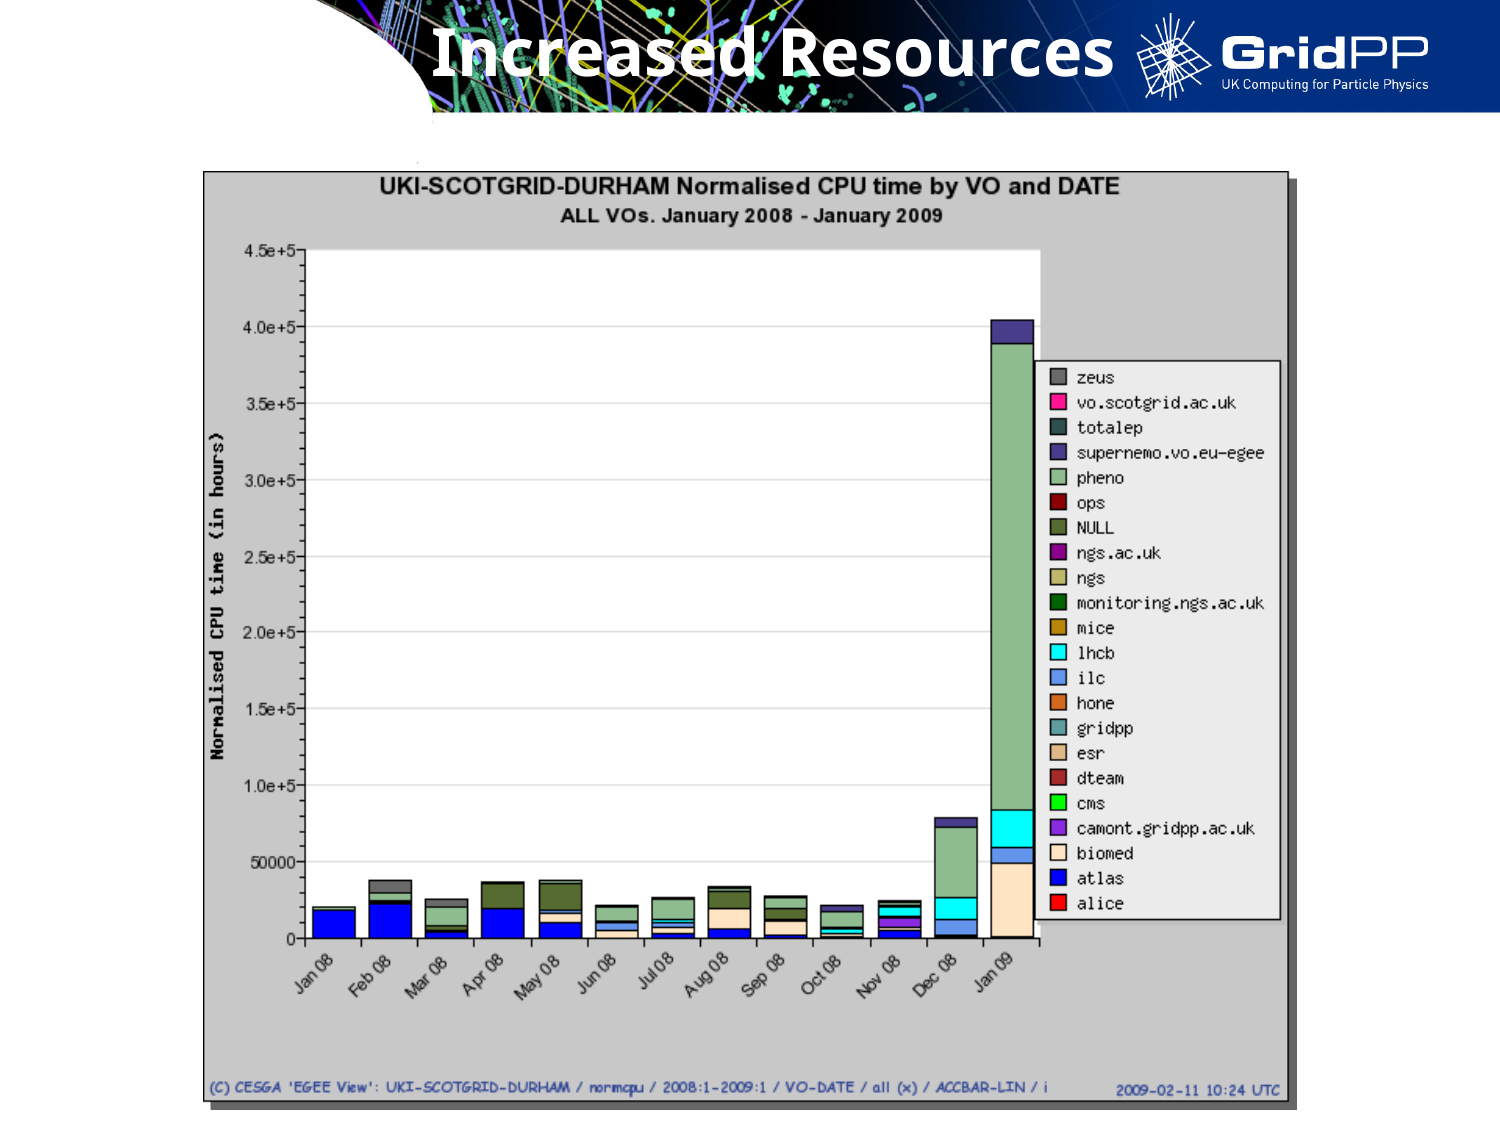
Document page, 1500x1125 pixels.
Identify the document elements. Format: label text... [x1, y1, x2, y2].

picture [0, 0, 1500, 1125]
title Increased Resources [98, 0, 1449, 137]
